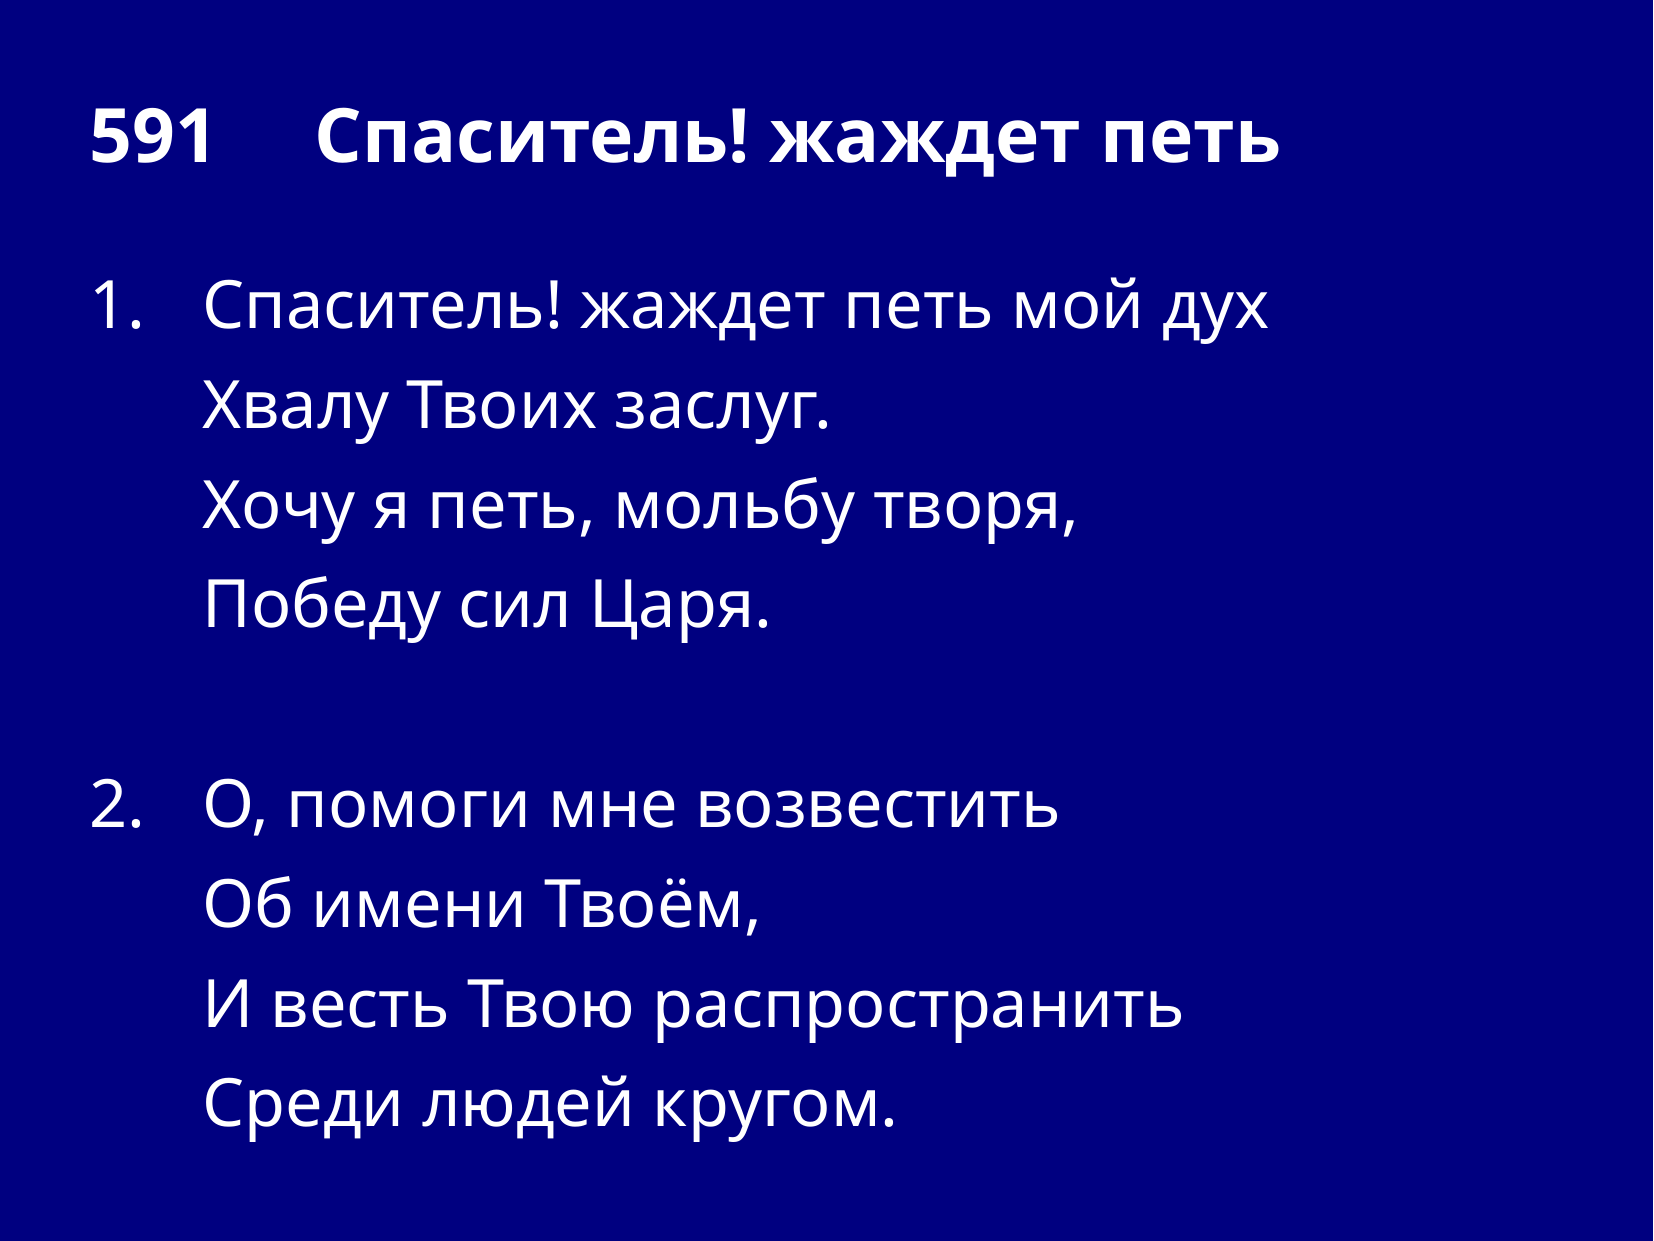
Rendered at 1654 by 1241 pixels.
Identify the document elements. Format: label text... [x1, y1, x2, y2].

text_box 591 Спаситель! жаждет петь [75, 75, 1576, 188]
text_box 1. Спаситель! жаждет петь мой дух Хвалу Твоих заслуг. Хочу я петь, мольбу творя, Победу сил Царя. 2. О, помоги мне возвестить Об имени Твоём, И весть Твою распространить Среди людей кругом. [75, 188, 1576, 1163]
